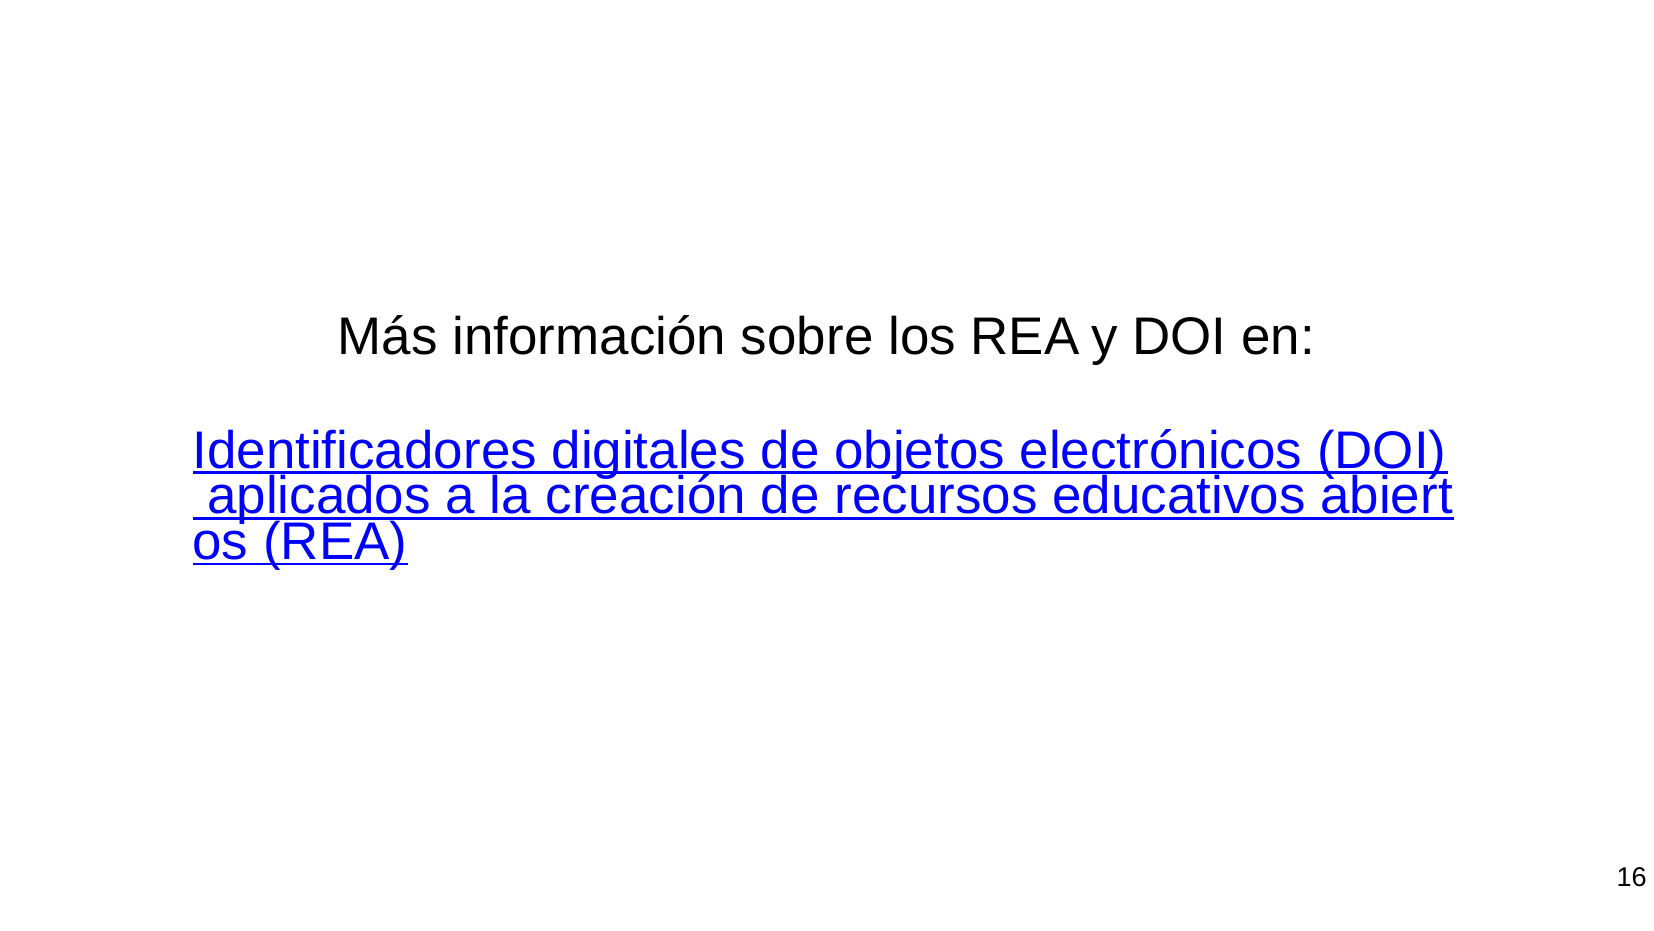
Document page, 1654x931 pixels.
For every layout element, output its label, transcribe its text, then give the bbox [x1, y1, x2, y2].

slide_number <number> [1547, 859, 1647, 931]
list Más información sobre los REA y DOI en: Identificadores digitales de objetos electrónicos (DOI) aplicados a la creación de recursos educativos abiertos (REA) [192, 308, 1462, 658]
